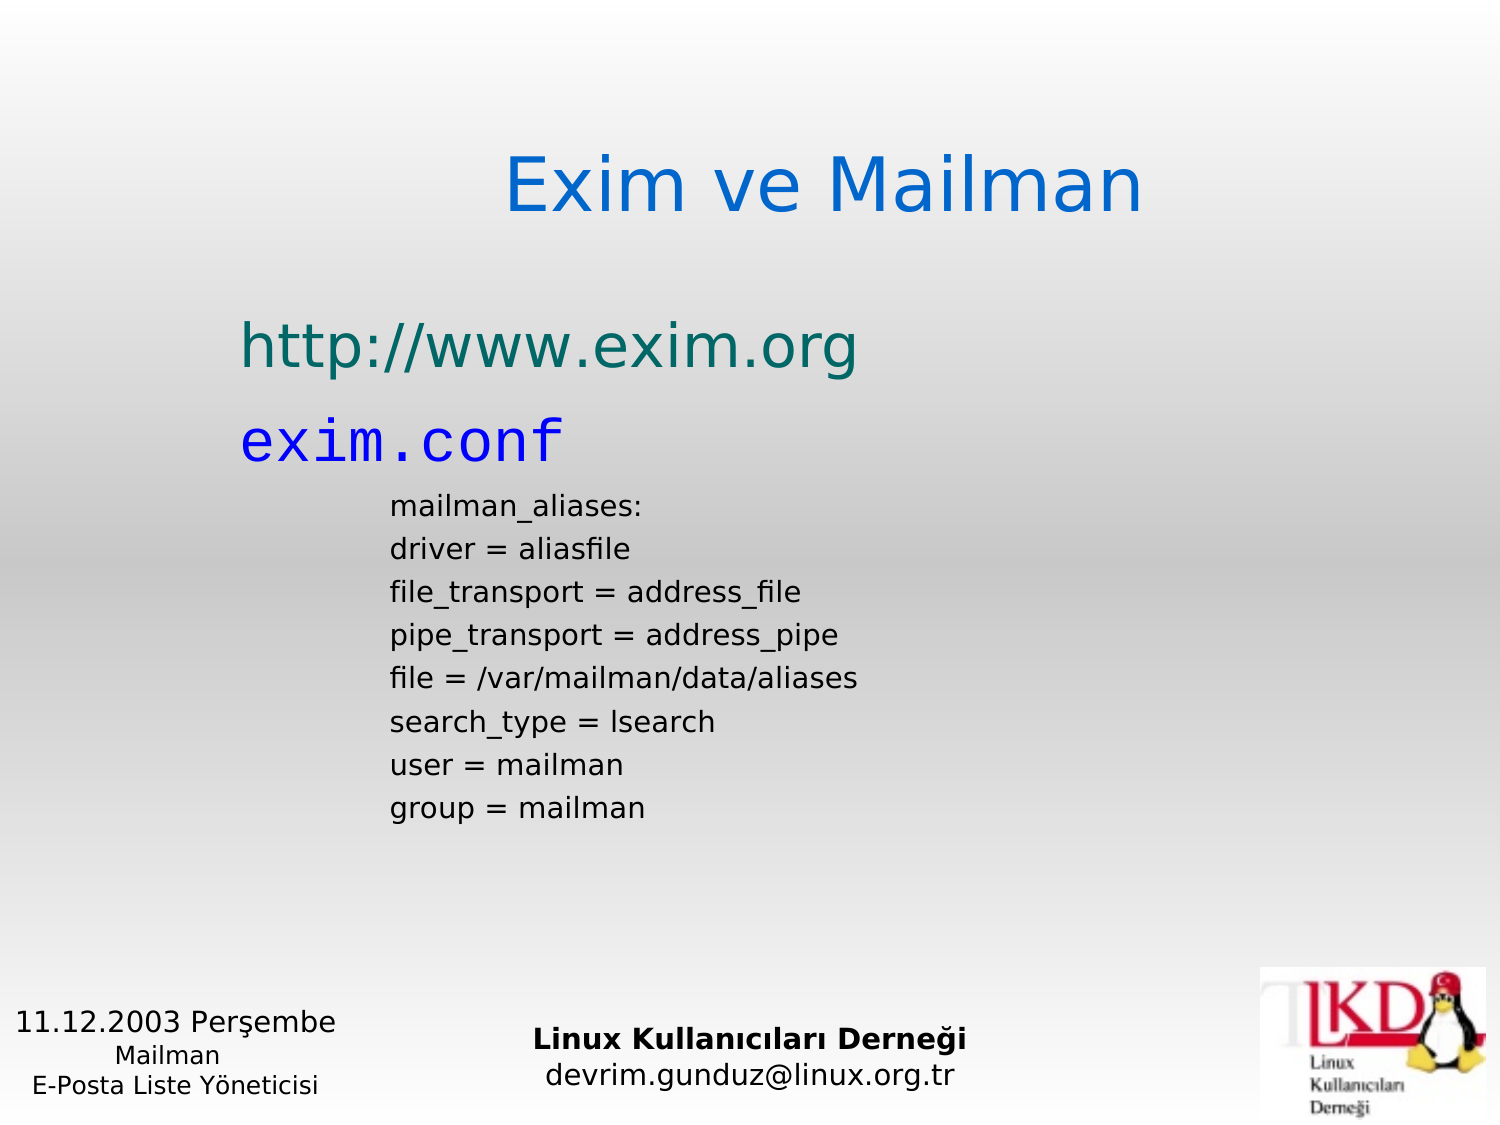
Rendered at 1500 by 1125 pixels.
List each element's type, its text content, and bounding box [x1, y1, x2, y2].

picture [1260, 967, 1486, 1120]
list http://www.exim.org exim.conf mailman_aliases: driver = aliasfile file_transport = address_file pipe_transport = address_pipe file = /var/mailman/data/aliases search_type = lsearch user = mailman group = mailman [224, 299, 1425, 975]
title Exim ve Mailman [224, 49, 1425, 237]
